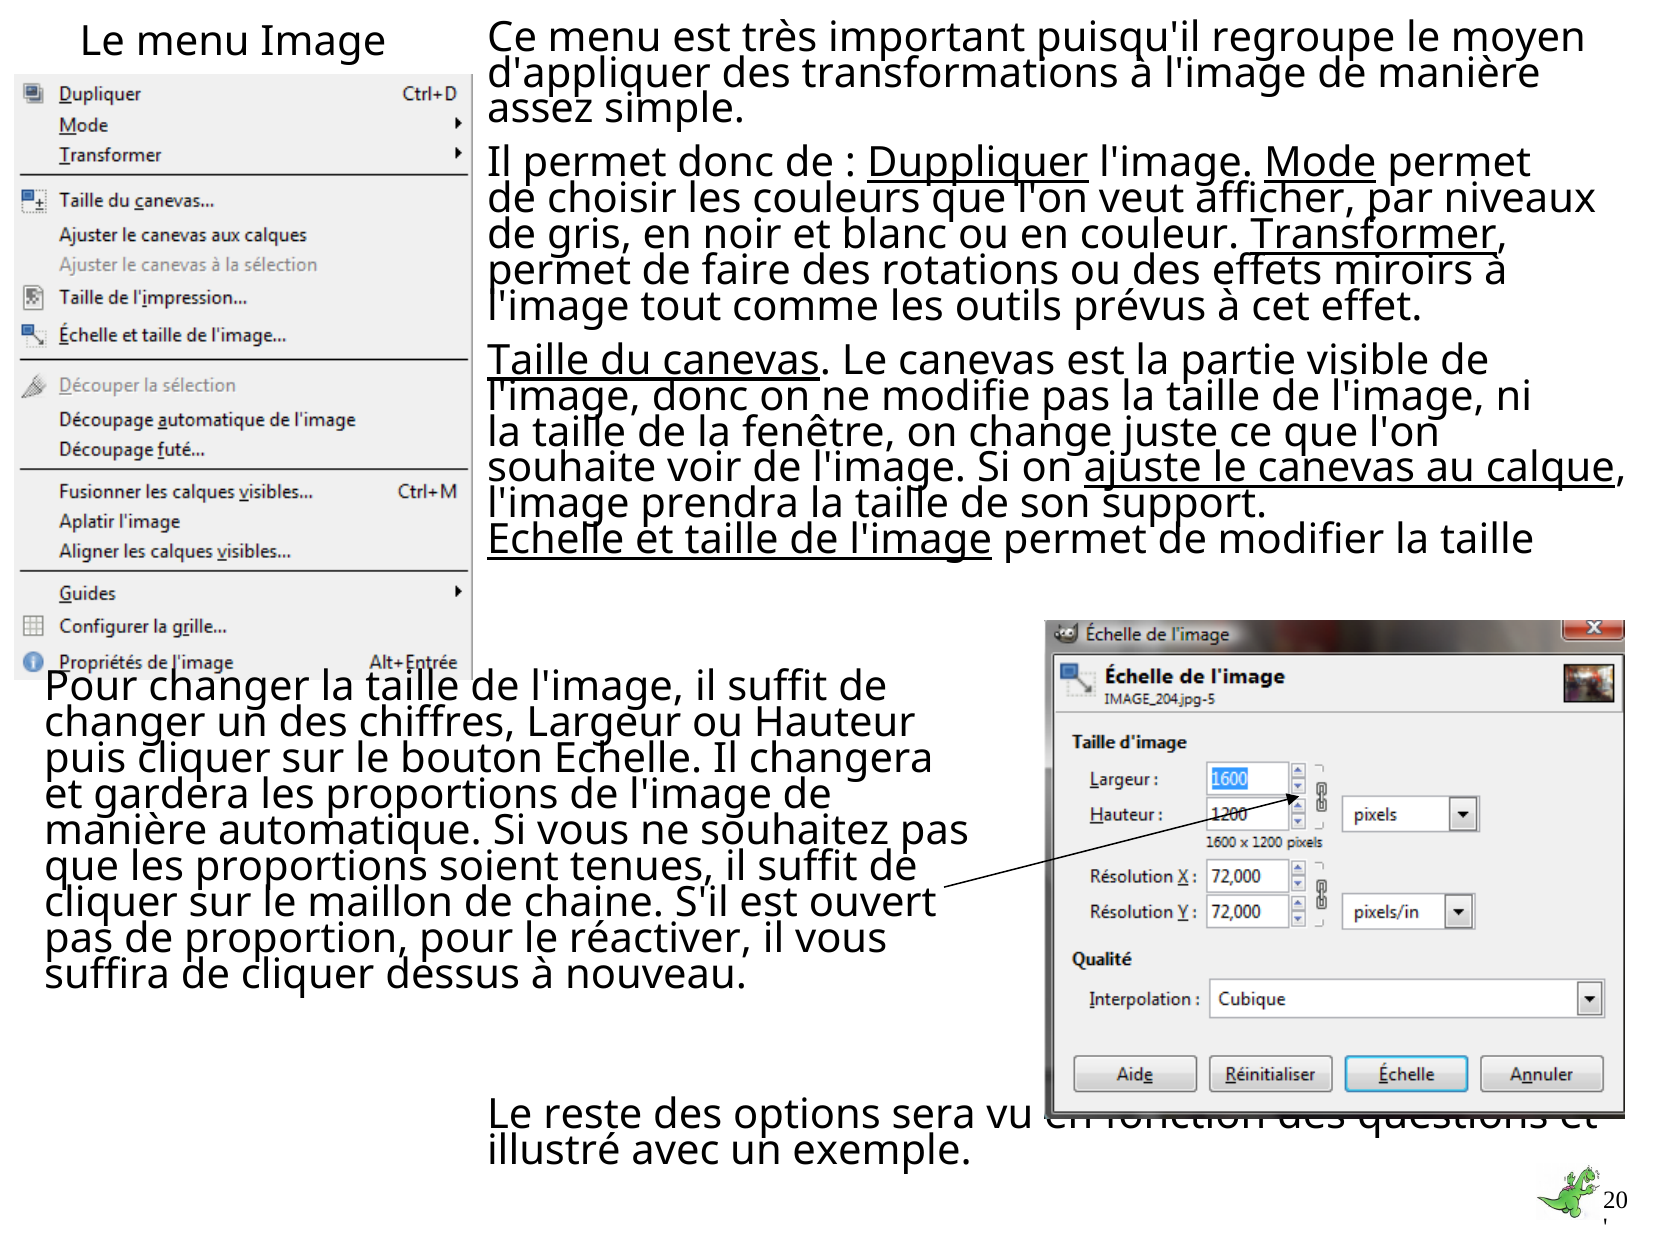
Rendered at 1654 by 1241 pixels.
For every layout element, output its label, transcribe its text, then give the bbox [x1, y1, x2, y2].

text_box Le menu Image [64, 33, 472, 107]
picture [1044, 620, 1625, 1119]
text_box Pour changer la taille de l'image, il suffit de changer un des chiffres, Largeur ou Hauteur puis cliquer sur le bouton Echelle. Il changera et gardera les proportions de l'image de manière automatique. Si vous ne souhaitez pas que les proportions soient tenues, il suffit de cliquer sur le maillon de chaine. S'il est ouvert pas de proportion, pour le réactiver, il vous suffira de cliquer dessus à nouveau. [29, 679, 1004, 1040]
picture [52, 673, 63, 679]
picture [14, 74, 472, 680]
text_box Ce menu est très important puisqu'il regroupe le moyen d'appliquer des transformations à l'image de manière assez simple. Il permet donc de : Duppliquer l'image. Mode permet de choisir les couleurs que l'on veut afficher, par niveaux de gris, en noir et blanc ou en couleur. Transformer, permet de faire des rotations ou des effets miroirs à l'image tout comme les outils prévus à cet effet. Taille du canevas. Le canevas est la partie visible de l'image, donc on ne modifie pas la taille de l'image, ni la taille de la fenêtre, on change juste ce que l'on souhaite voir de l'image. Si on ajuste le canevas au calque, l'image prendra la taille de son support. Echelle et taille de l'image permet de modifier la taille Le reste des options sera vu en fonction des questions et illustré avec un exemple. [472, 29, 1654, 1241]
